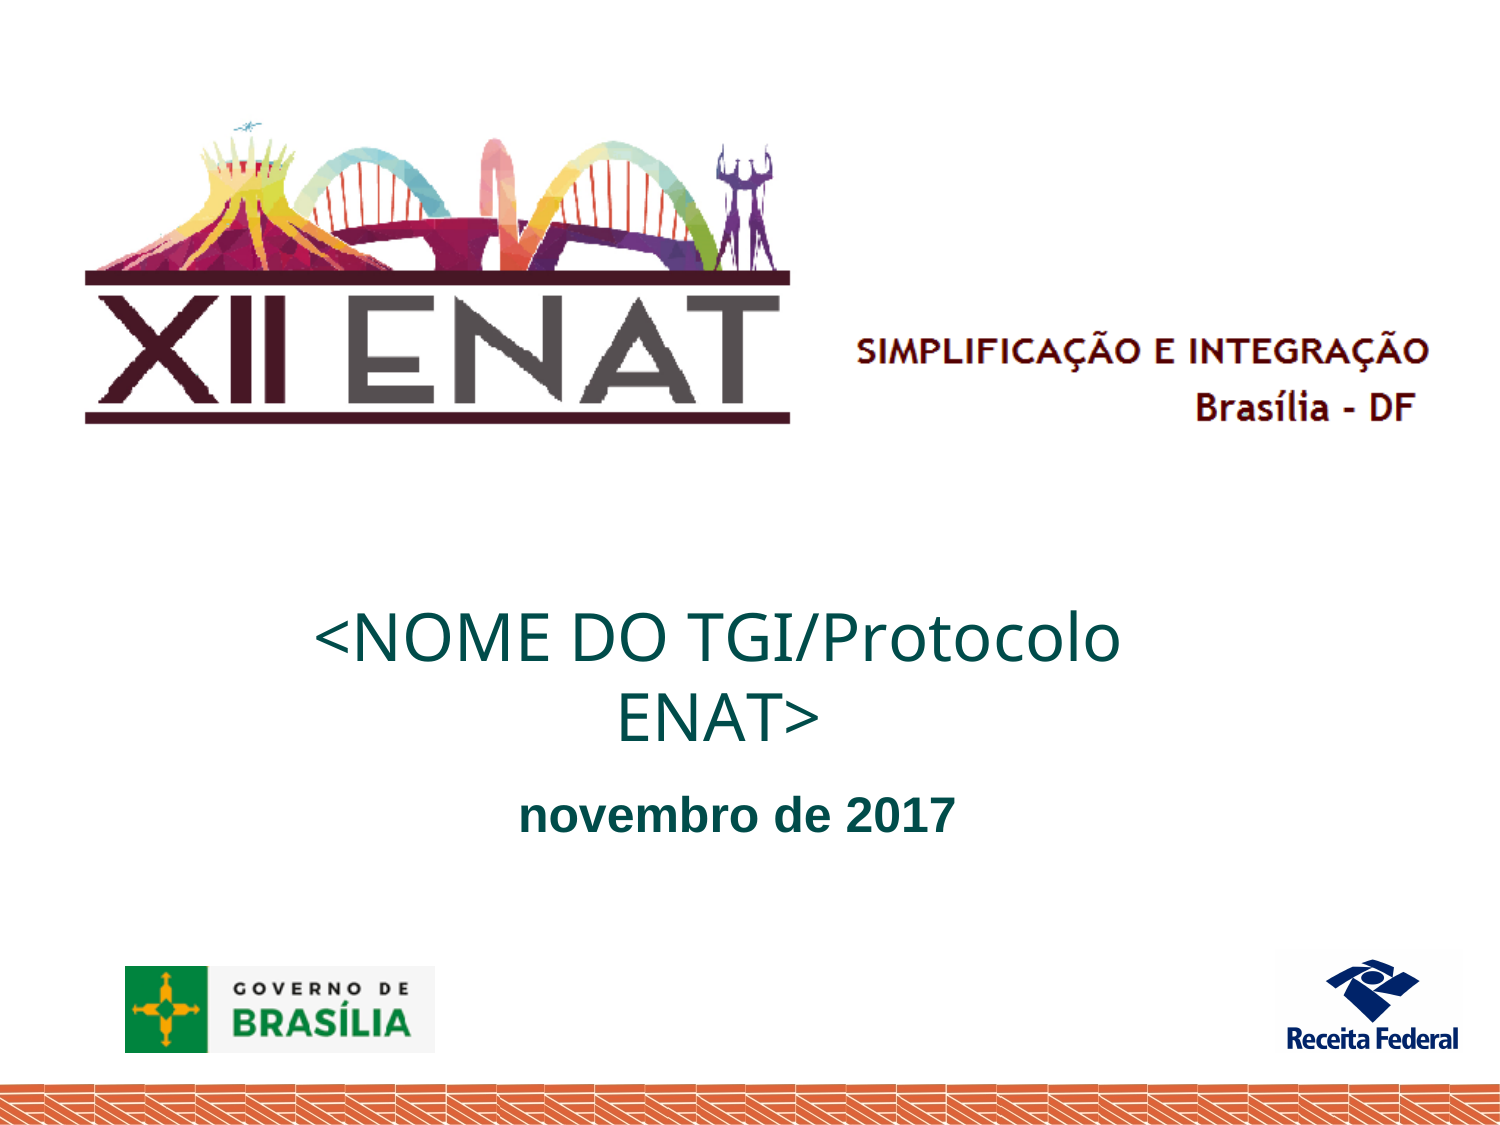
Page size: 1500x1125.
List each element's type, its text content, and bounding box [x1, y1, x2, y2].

chart [0, 1084, 1500, 1125]
text_box novembro de 2017 [437, 774, 1038, 851]
picture [125, 966, 435, 1053]
chart [1275, 950, 1463, 1053]
picture [0, 113, 1500, 492]
text_box <NOME DO TGI/Protocolo ENAT> [200, 587, 1238, 763]
